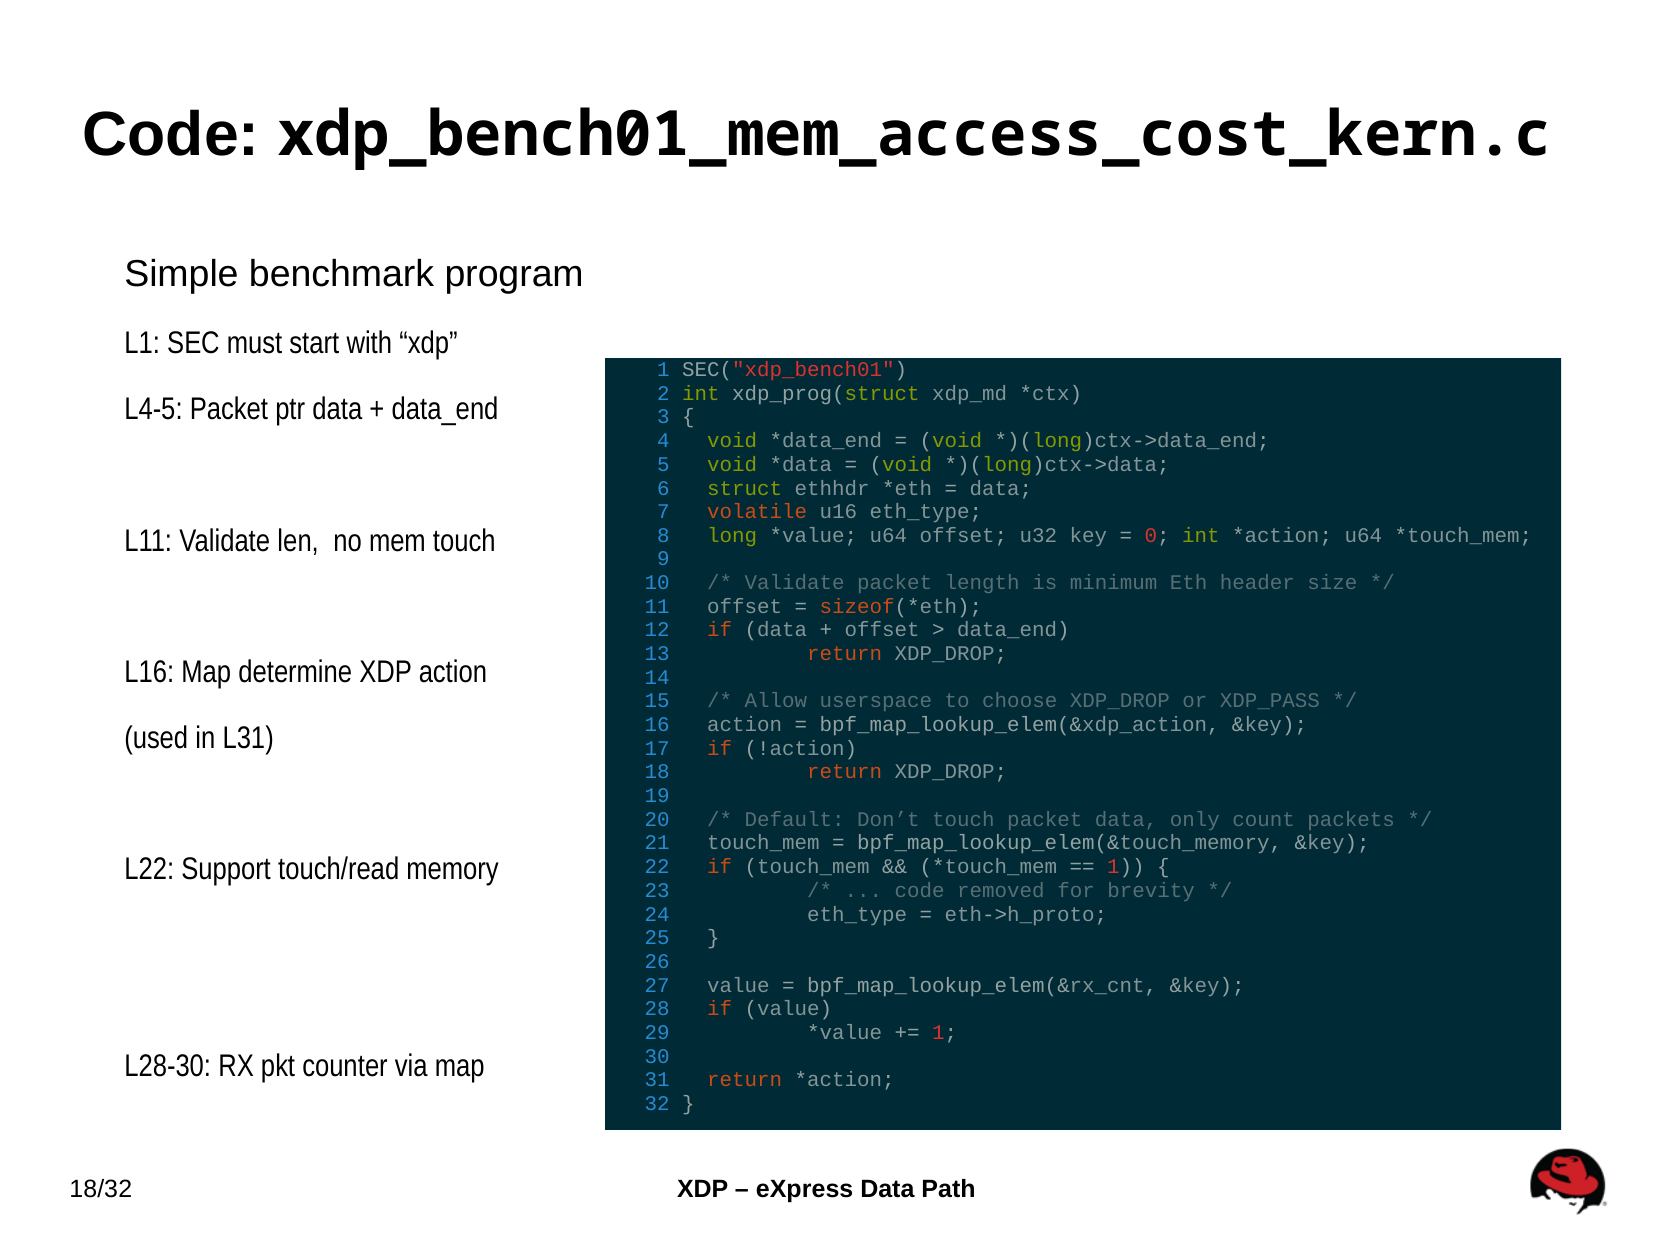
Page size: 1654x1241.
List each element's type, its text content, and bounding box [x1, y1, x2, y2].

chart [487, 300, 1562, 1130]
picture [1529, 1146, 1613, 1224]
list Simple benchmark program L1: SEC must start with “xdp” L4-5: Packet ptr data + data_end L11: Validate len, no mem touch L16: Map determine XDP action (used in L31) L22: Support touch/read memory L28-30: RX pkt counter via map [124, 252, 751, 1084]
title Code: xdp_bench01_mem_access_cost_kern.c [82, 37, 1571, 226]
